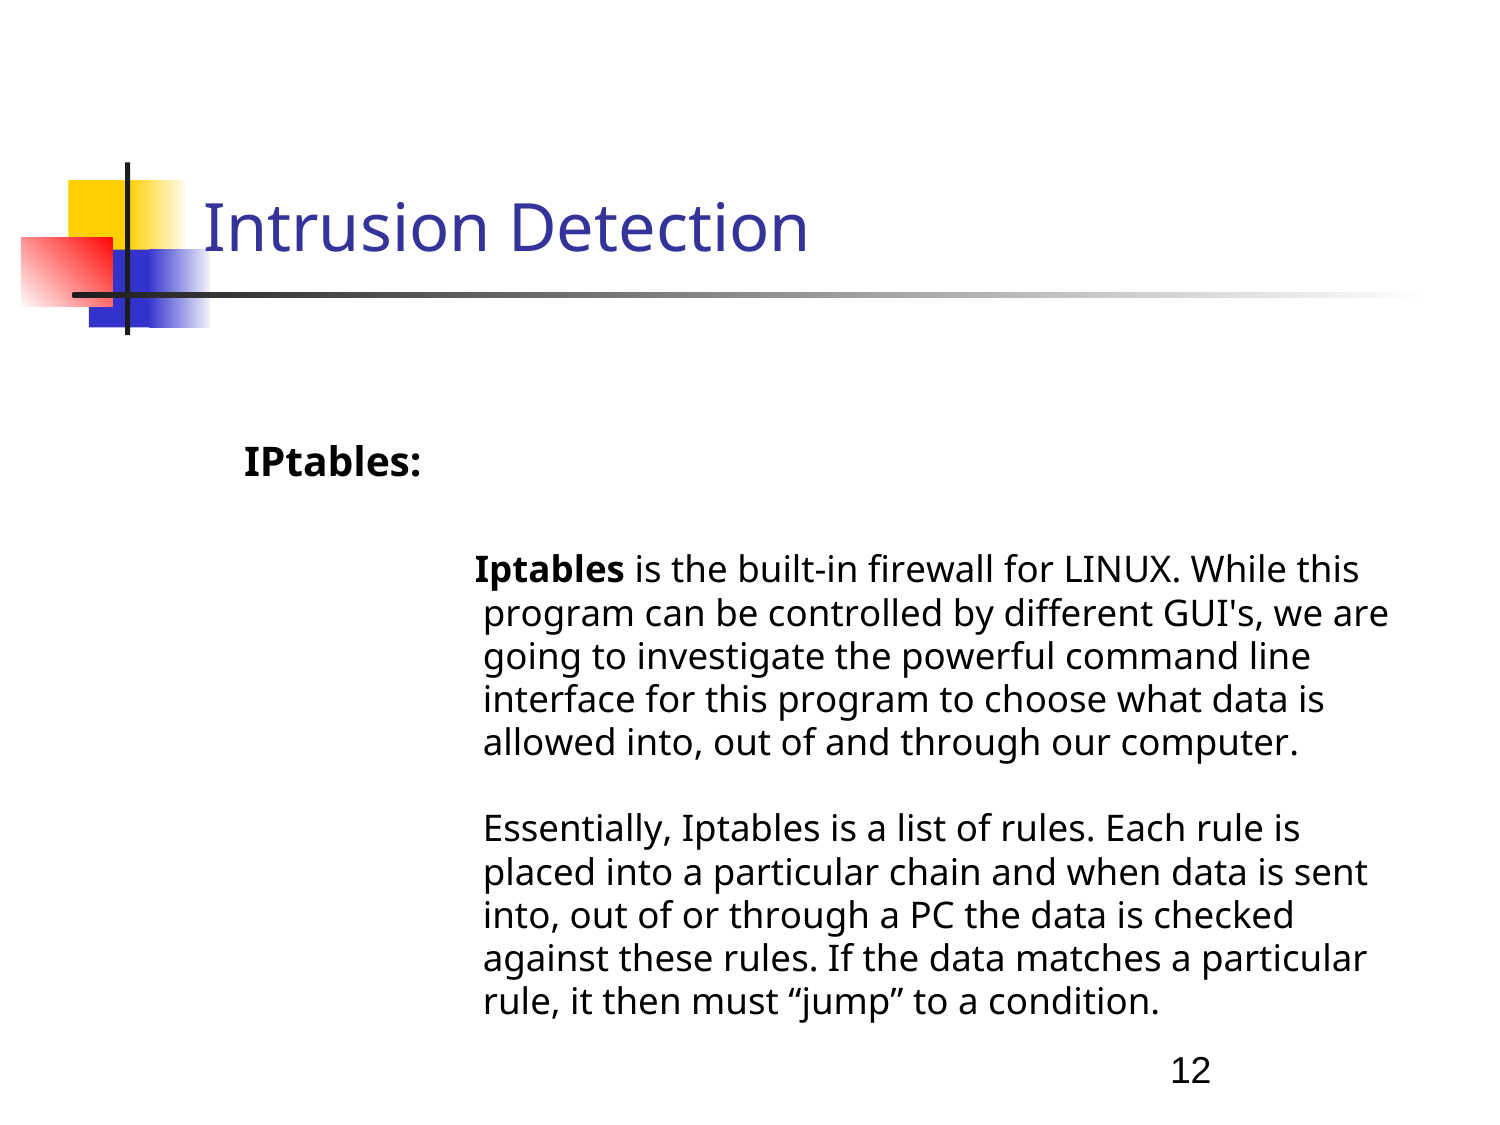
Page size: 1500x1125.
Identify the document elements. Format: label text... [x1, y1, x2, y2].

title Intrusion Detection [188, 35, 1468, 276]
list IPtables: Iptables is the built-in firewall for LINUX. While this program can be controlled by different GUI's, we are going to investigate the powerful command line interface for this program to choose what data is allowed into, out of and through our computer. Essentially, Iptables is a list of rules. Each rule is placed into a particular chain and when data is sent into, out of or through a PC the data is checked against these rules. If the data matches a particular rule, it then must “jump” to a condition. [229, 365, 1434, 1034]
